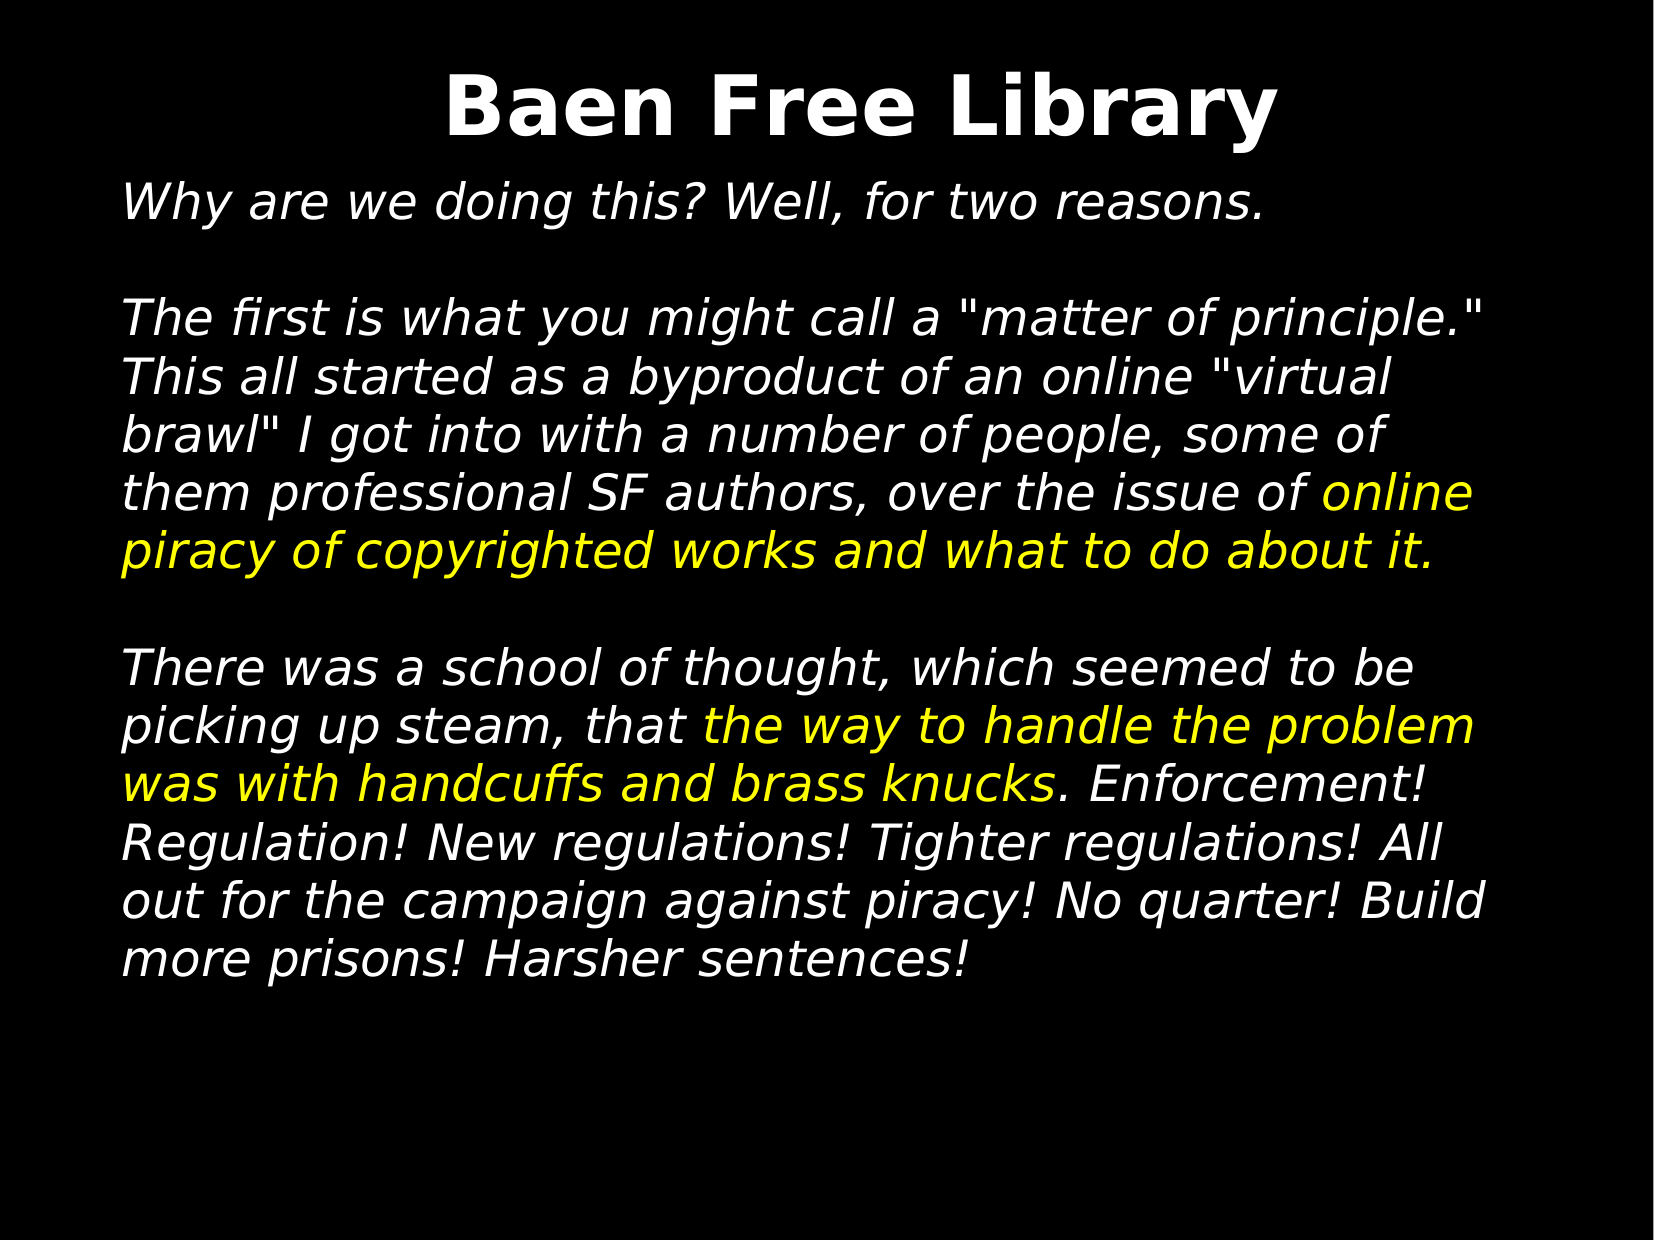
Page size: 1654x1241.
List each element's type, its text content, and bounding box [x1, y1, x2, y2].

text_box Baen Free Library [86, 58, 1602, 182]
text_box Why are we doing this? Well, for two reasons. The first is what you might call a "matter of principle." This all started as a byproduct of an online "virtual brawl" I got into with a number of people, some of them professional SF authors, over the issue of online piracy of copyrighted works and what to do about it. There was a school of thought, which seemed to be picking up steam, that the way to handle the problem was with handcuffs and brass knucks. Enforcement! Regulation! New regulations! Tighter regulations! All out for the campaign against piracy! No quarter! Build more prisons! Harsher sentences! [121, 182, 1532, 1092]
